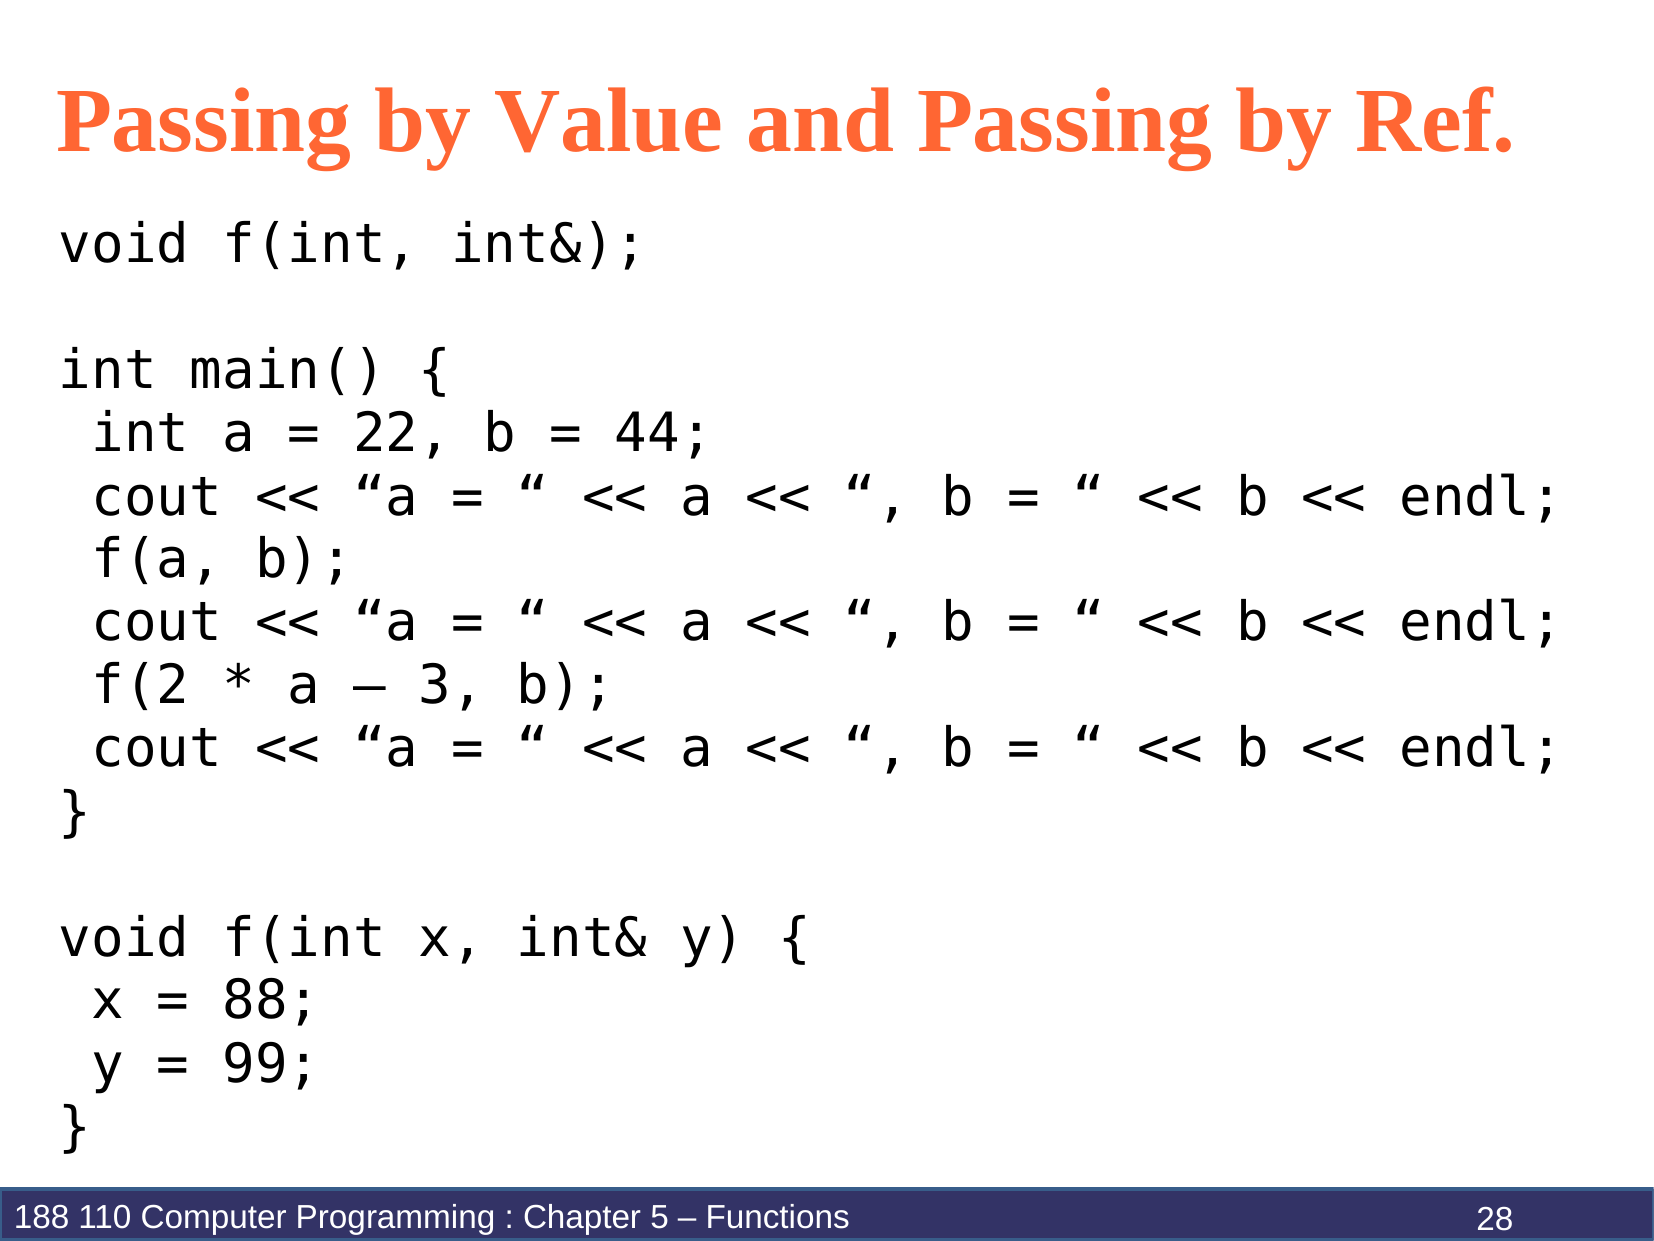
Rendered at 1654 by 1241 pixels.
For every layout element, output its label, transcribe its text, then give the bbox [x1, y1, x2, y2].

text_box void f(int, int&); int main() { int a = 22, b = 44; cout << “a = “ << a << “, b = “ << b << endl; f(a, b); cout << “a = “ << a << “, b = “ << b << endl; f(2 * a – 3, b); cout << “a = “ << a << “, b = “ << b << endl; } void f(int x, int& y) { x = 88; y = 99; } [59, 212, 1595, 1182]
title Passing by Value and Passing by Ref. [55, 46, 1591, 182]
